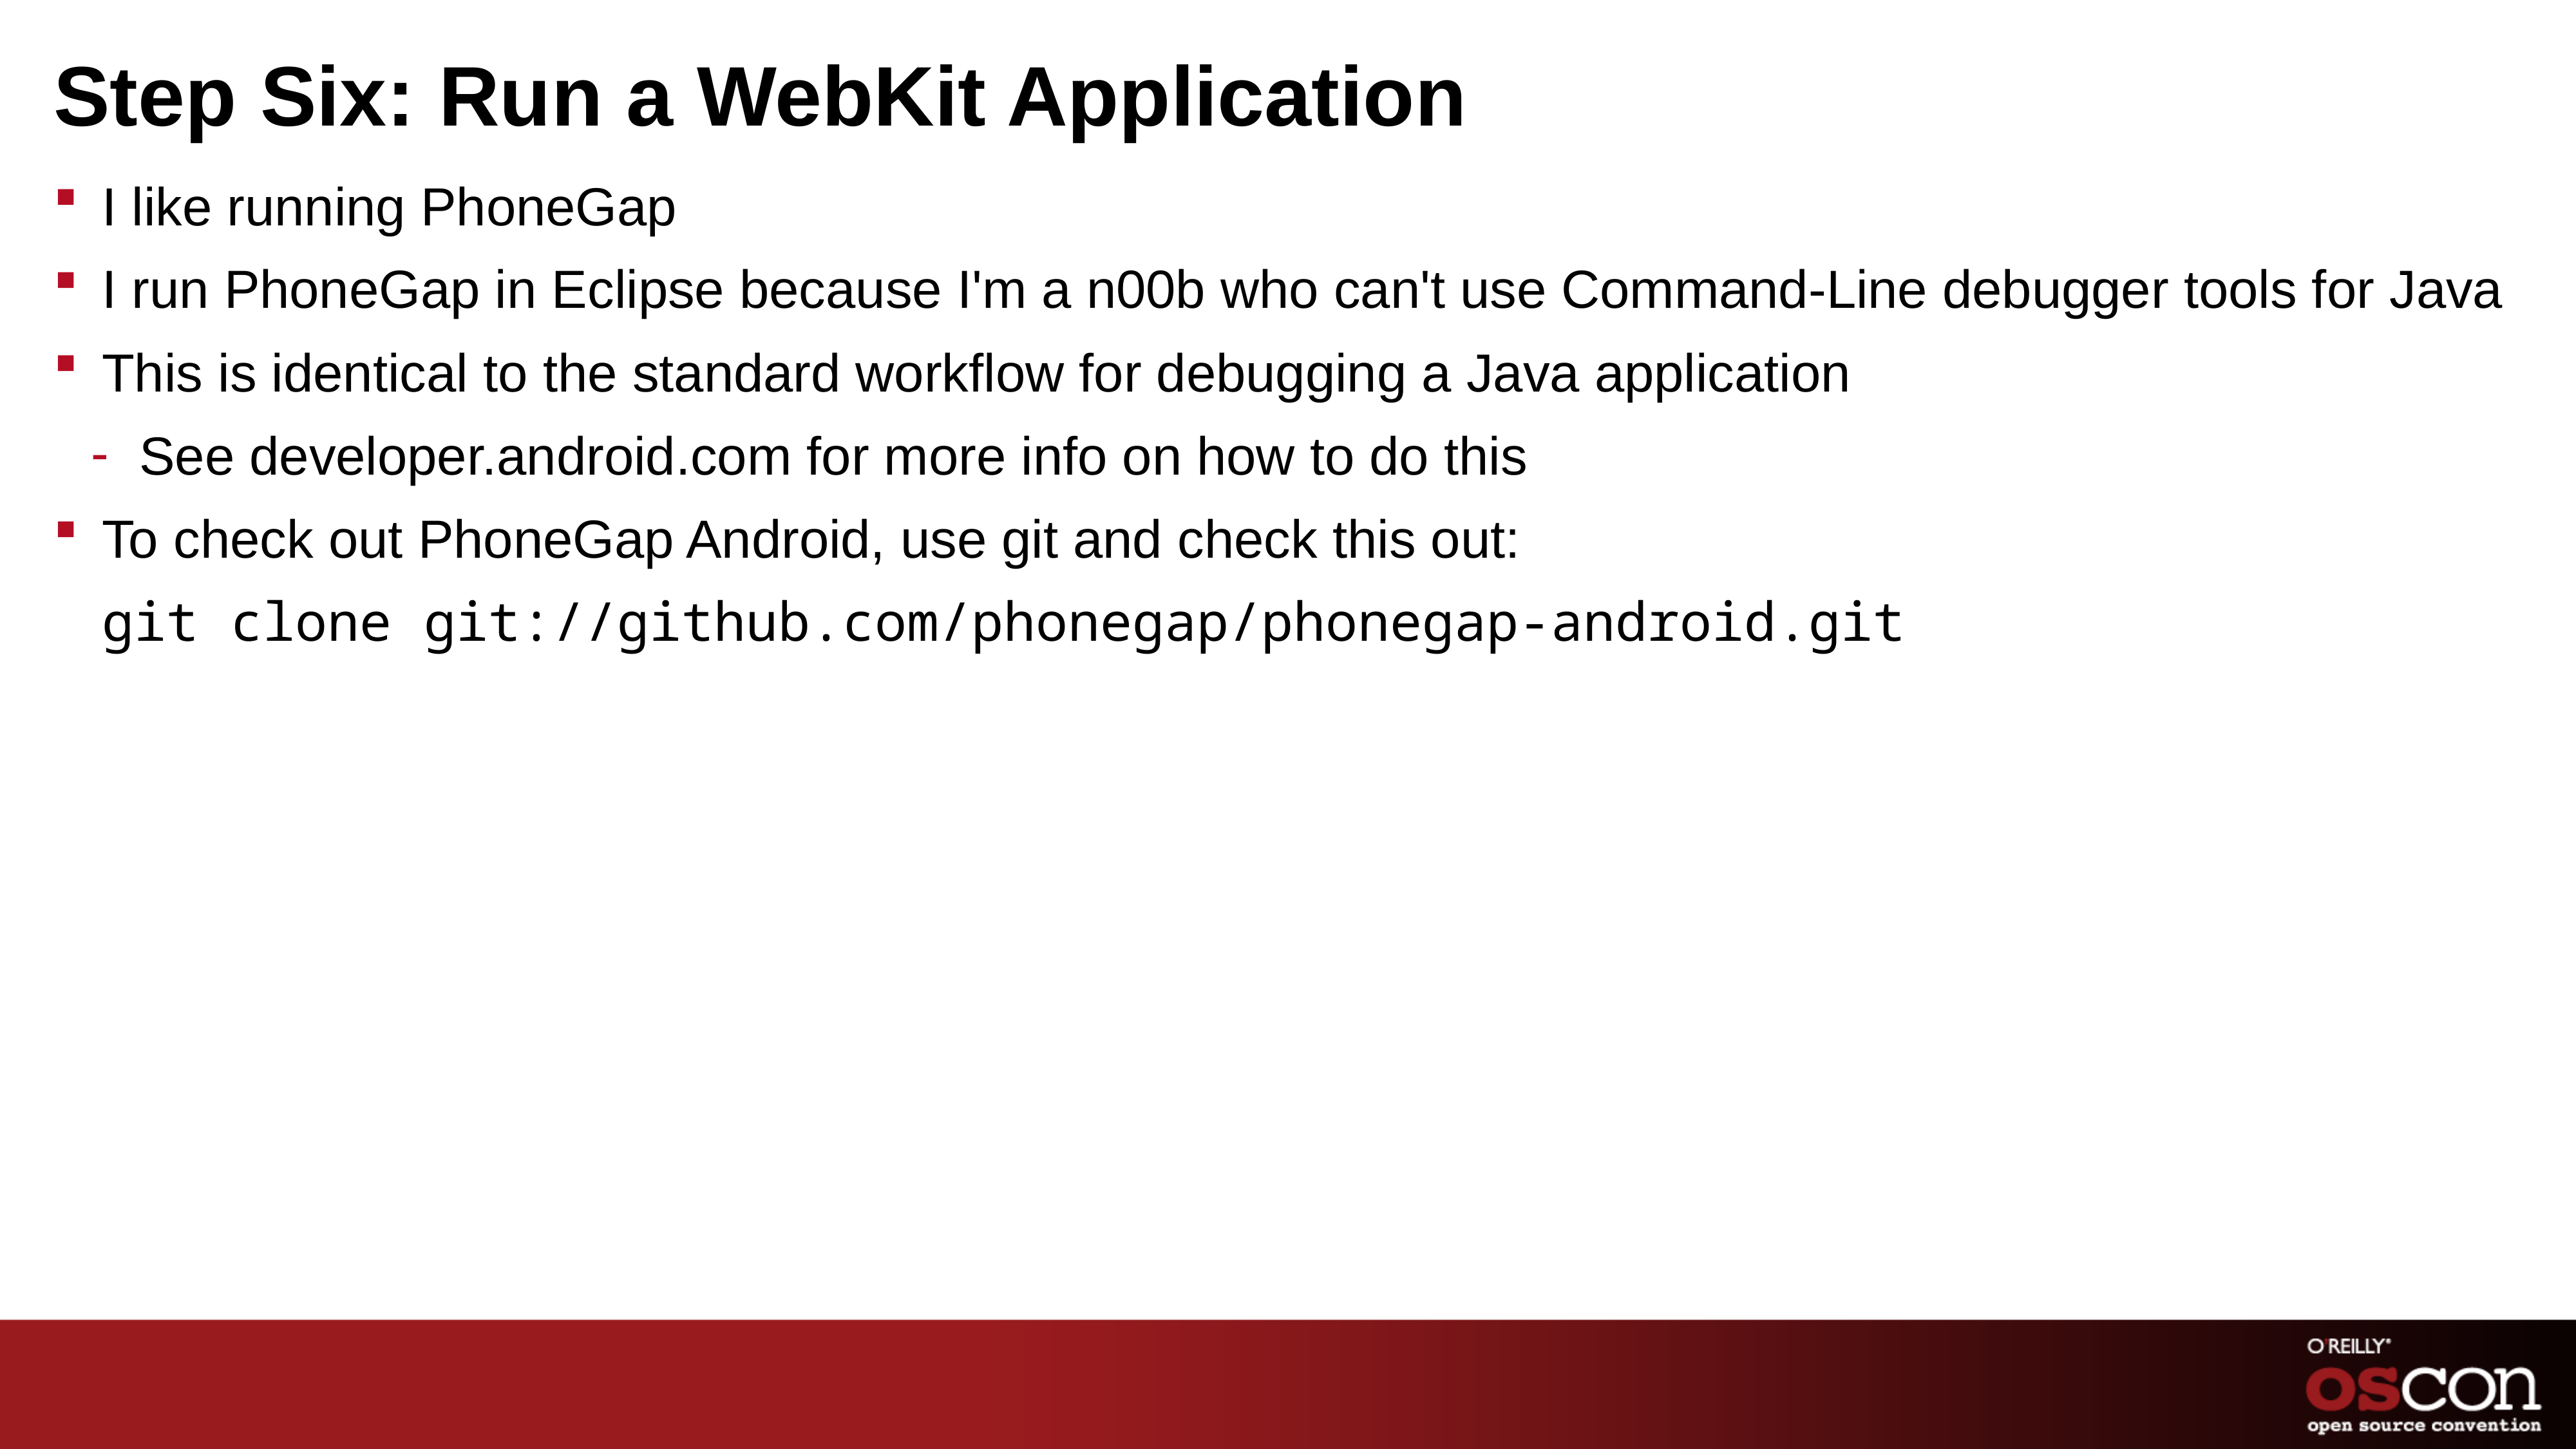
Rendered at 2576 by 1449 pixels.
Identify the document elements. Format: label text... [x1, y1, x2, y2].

list I like running PhoneGap I run PhoneGap in Eclipse because I'm a n00b who can't use Command-Line debugger tools for Java This is identical to the standard workflow for debugging a Java application See developer.android.com for more info on how to do this To check out PhoneGap Android, use git and check this out: git clone git://github.com/phonegap/phonegap-android.git [48, 166, 2514, 1135]
title Step Six: Run a WebKit Application [48, 17, 2514, 166]
picture [0, 0, 2576, 1449]
